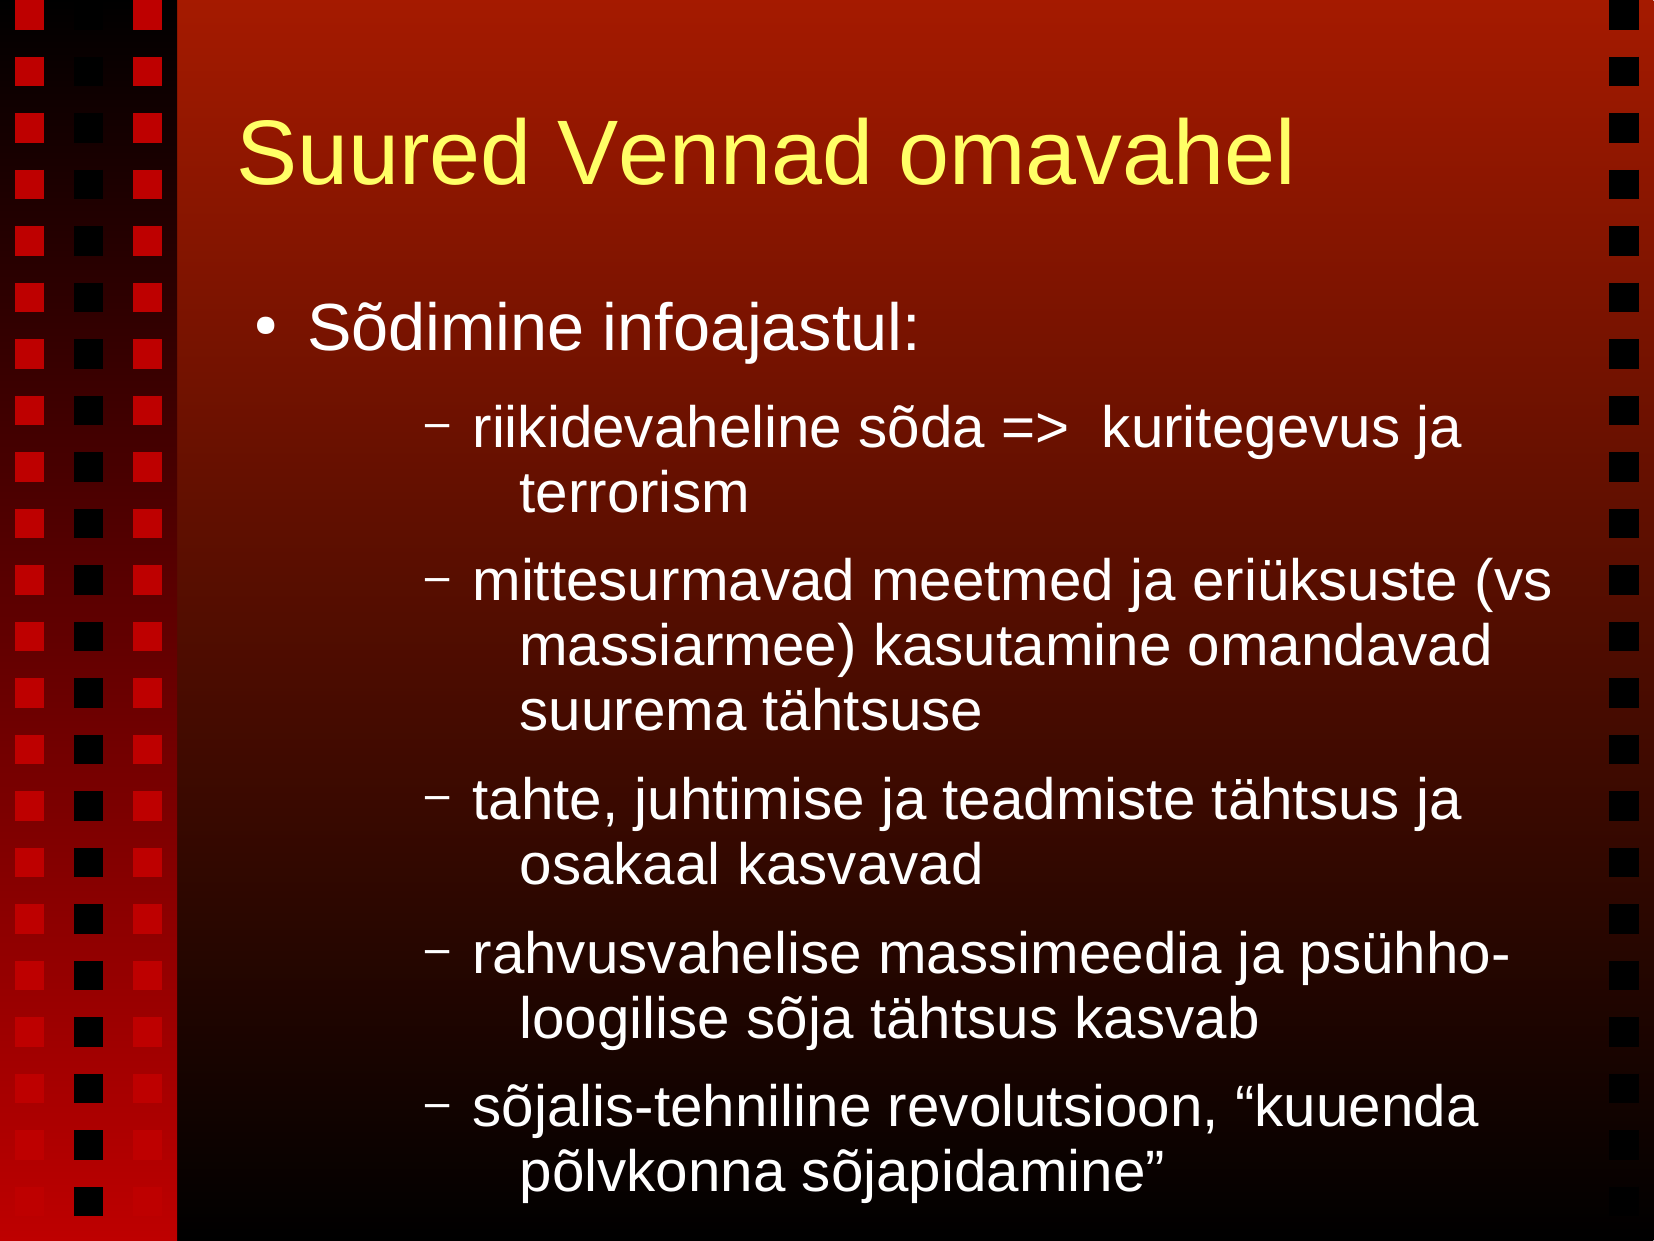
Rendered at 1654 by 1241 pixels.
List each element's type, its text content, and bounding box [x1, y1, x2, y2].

list Sõdimine infoajastul: riikidevaheline sõda => kuritegevus ja terrorism mittesurmavad meetmed ja eriüksuste (vs massiarmee) kasutamine omandavad suurema tähtsuse tahte, juhtimise ja teadmiste tähtsus ja osakaal kasvavad rahvusvahelise massimeedia ja psühho-loogilise sõja tähtsus kasvab sõjalis-tehniline revolutsioon, “kuuenda põlvkonna sõjapidamine” [236, 290, 1571, 1205]
title Suured Vennad omavahel [236, 49, 1571, 257]
